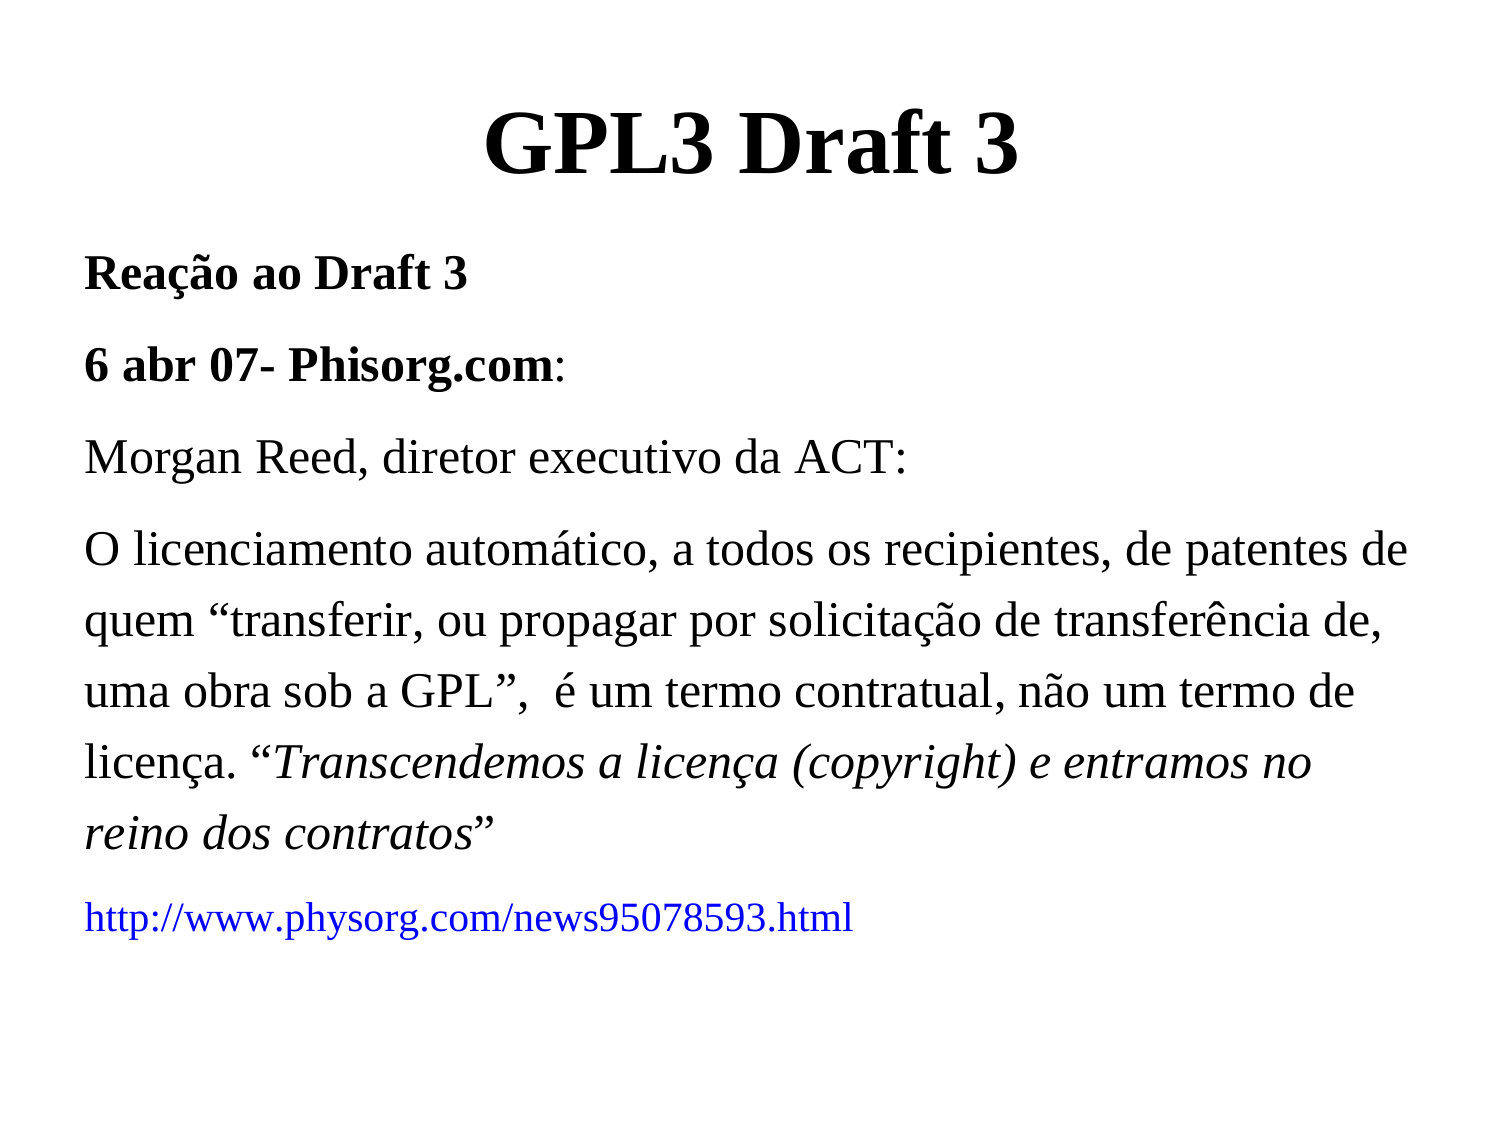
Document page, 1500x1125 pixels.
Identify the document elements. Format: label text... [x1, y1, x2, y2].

text_box Reação ao Draft 3 6 abr 07- Phisorg.com: Morgan Reed, diretor executivo da ACT: O licenciamento automático, a todos os recipientes, de patentes de quem “transferir, ou propagar por solicitação de transferência de, uma obra sob a GPL”, é um termo contratual, não um termo de licença. “Transcendemos a licença (copyright) e entramos no reino dos contratos” http://www.physorg.com/news95078593.html [84, 229, 1421, 1014]
title GPL3 Draft 3 [87, 62, 1416, 223]
